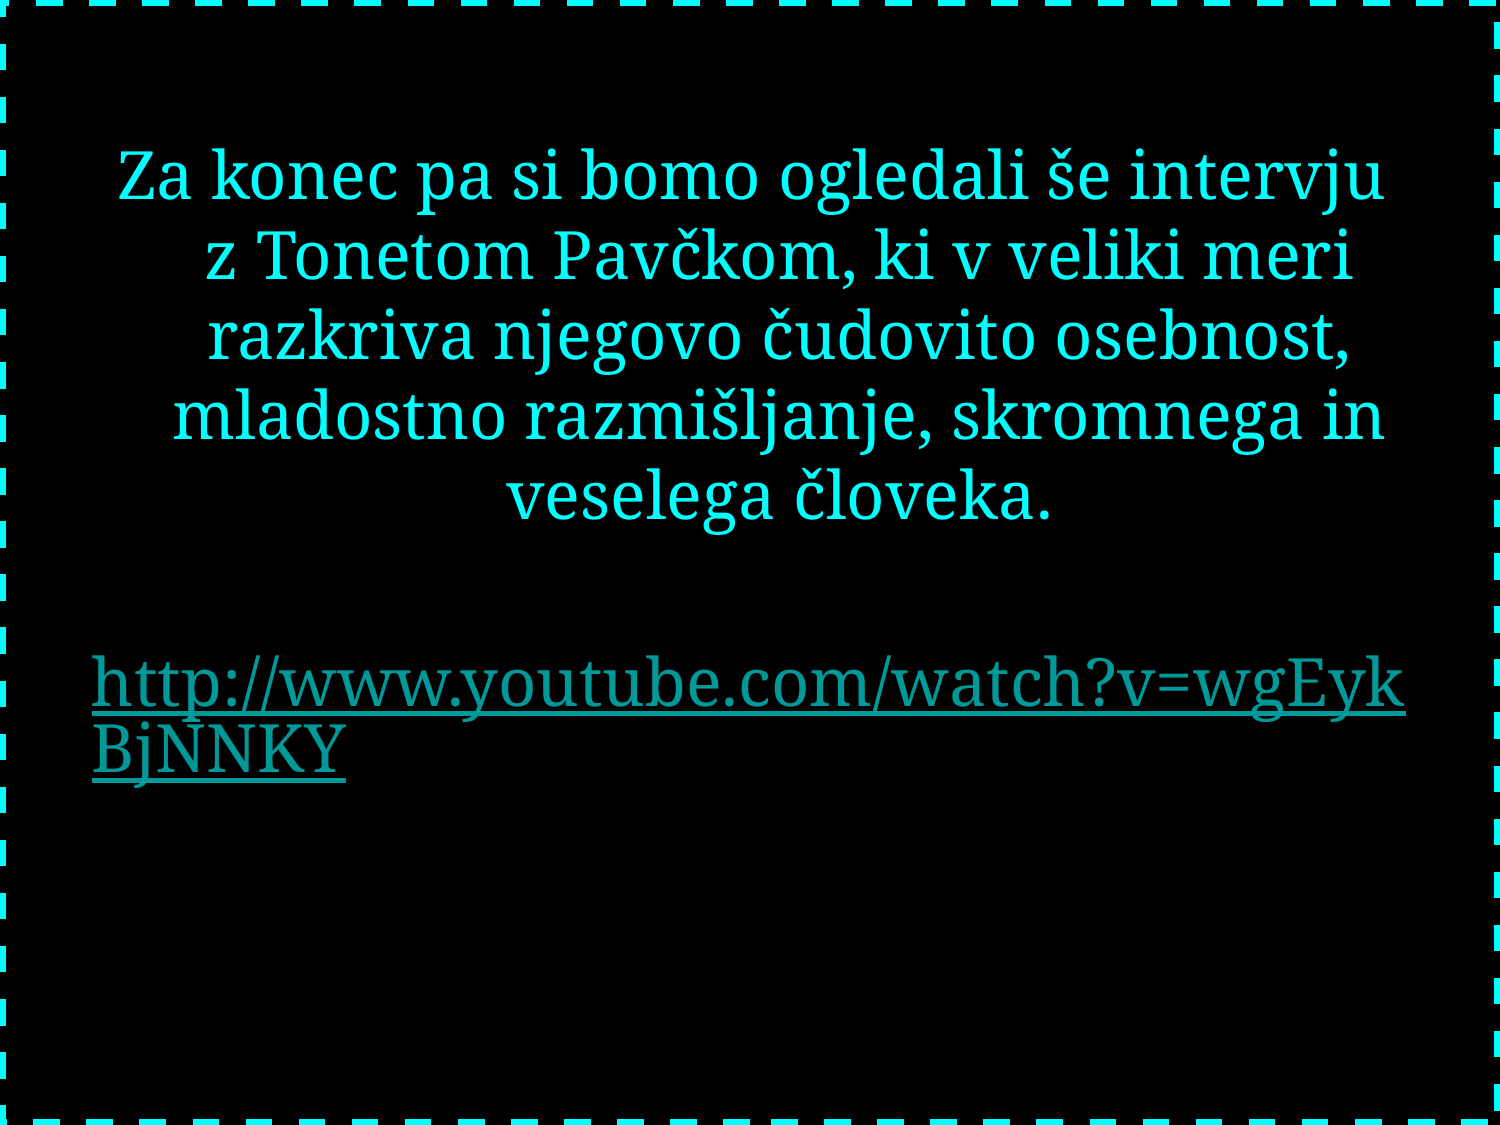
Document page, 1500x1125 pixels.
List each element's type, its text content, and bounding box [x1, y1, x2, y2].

list Za konec pa si bomo ogledali še intervju z Tonetom Pavčkom, ki v veliki meri razkriva njegovo čudovito osebnost, mladostno razmišljanje, skromnega in veselega človeka. http://www.youtube.com/watch?v=wgEykBjNNKY [76, 125, 1427, 868]
